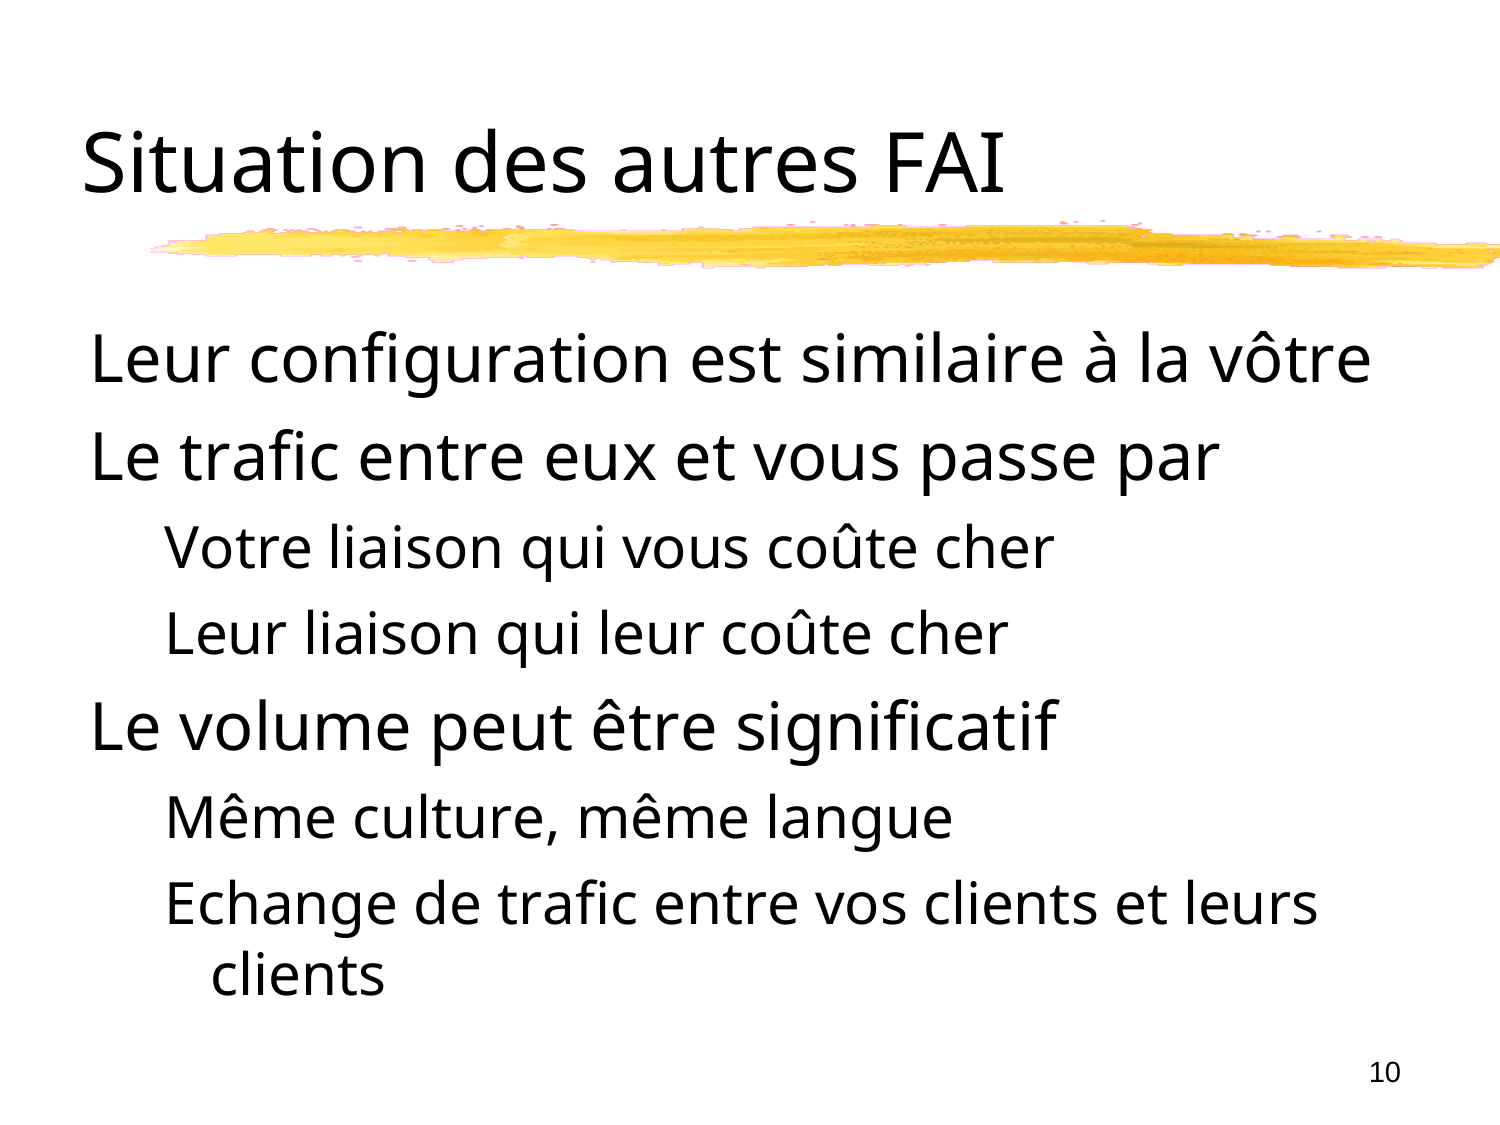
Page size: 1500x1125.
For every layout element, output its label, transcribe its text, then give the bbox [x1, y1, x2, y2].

list Leur configuration est similaire à la vôtre Le trafic entre eux et vous passe par Votre liaison qui vous coûte cher Leur liaison qui leur coûte cher Le volume peut être significatif Même culture, même langue Echange de trafic entre vos clients et leurs clients [74, 309, 1417, 1019]
picture [150, 215, 1500, 279]
text_box <number> [1104, 1021, 1416, 1097]
title Situation des autres FAI [66, 37, 1342, 225]
